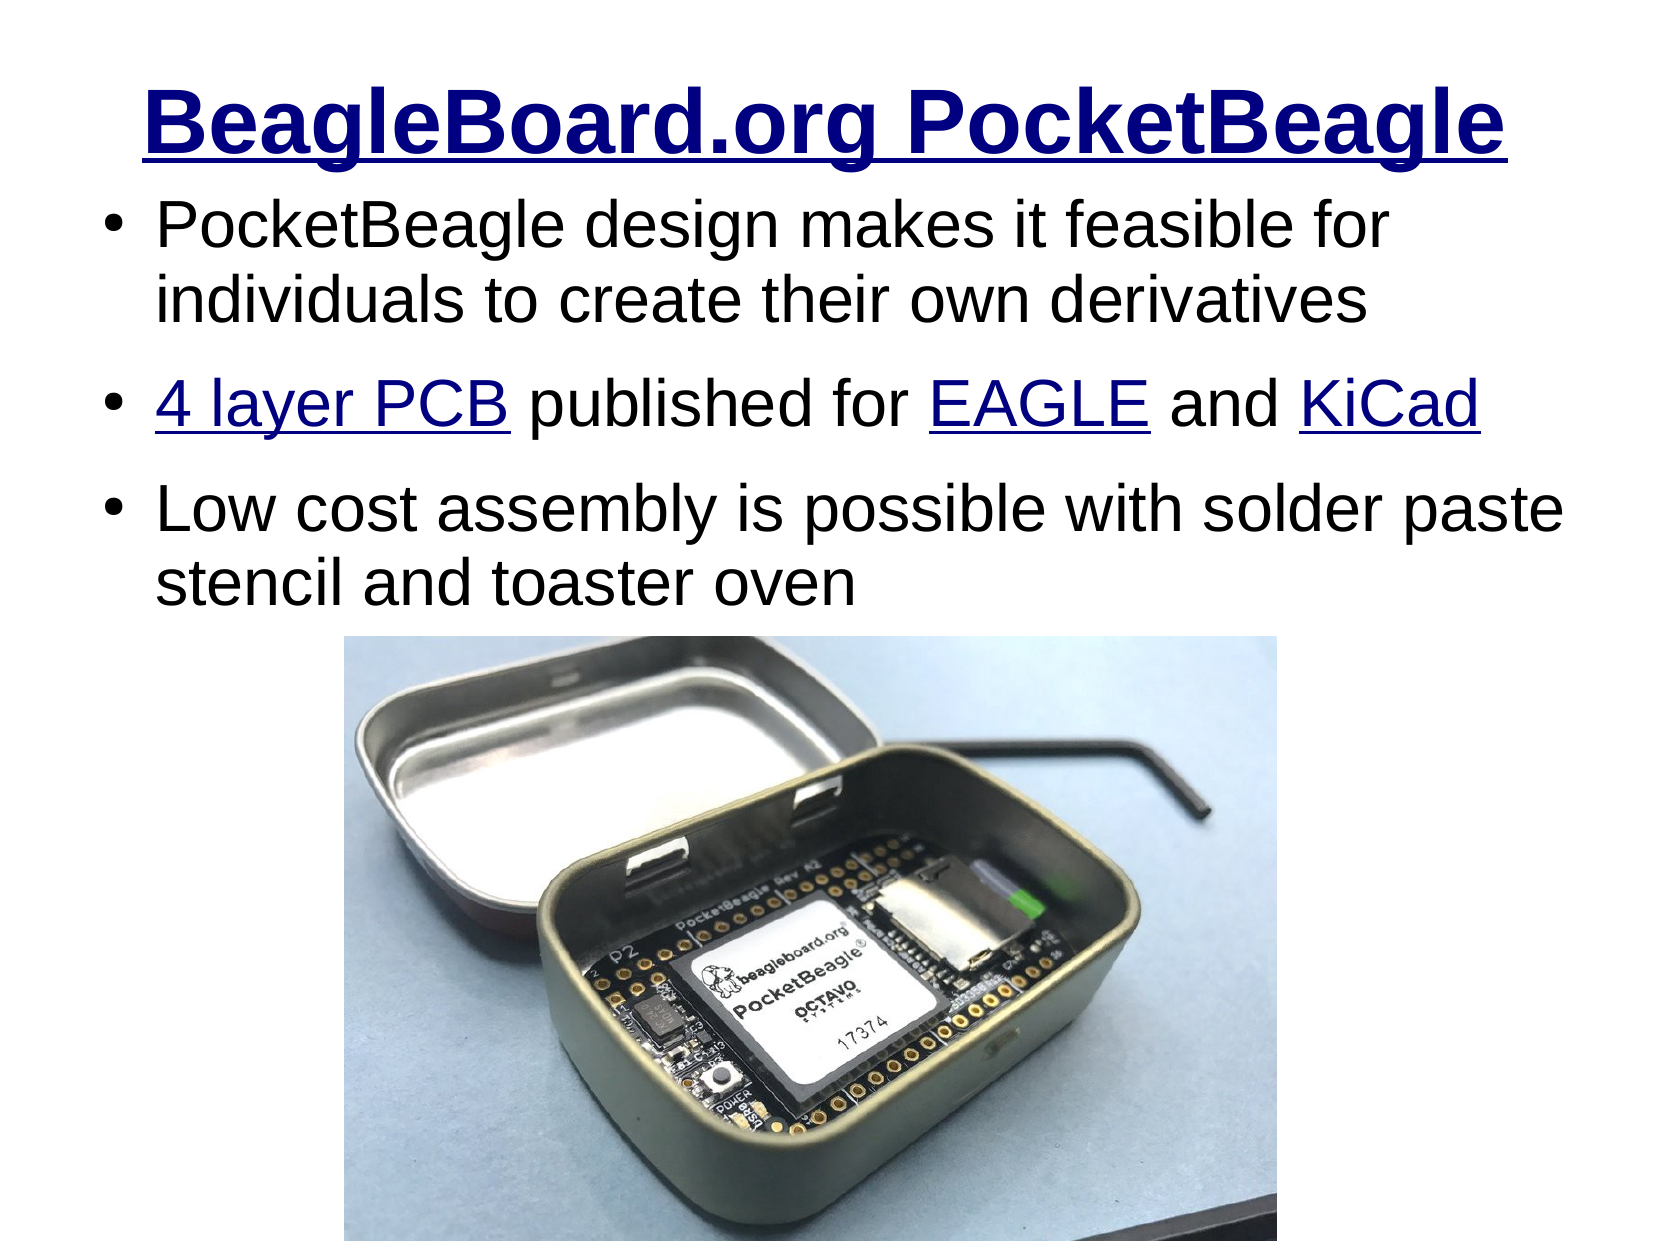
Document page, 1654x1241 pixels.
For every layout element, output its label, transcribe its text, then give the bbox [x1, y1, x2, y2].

title BeagleBoard.org PocketBeagle [80, 17, 1570, 225]
picture [344, 636, 1277, 1241]
list PocketBeagle design makes it feasible for individuals to create their own derivatives 4 layer PCB published for EAGLE and KiCad Low cost assembly is possible with solder paste stencil and toaster oven [84, 187, 1636, 736]
